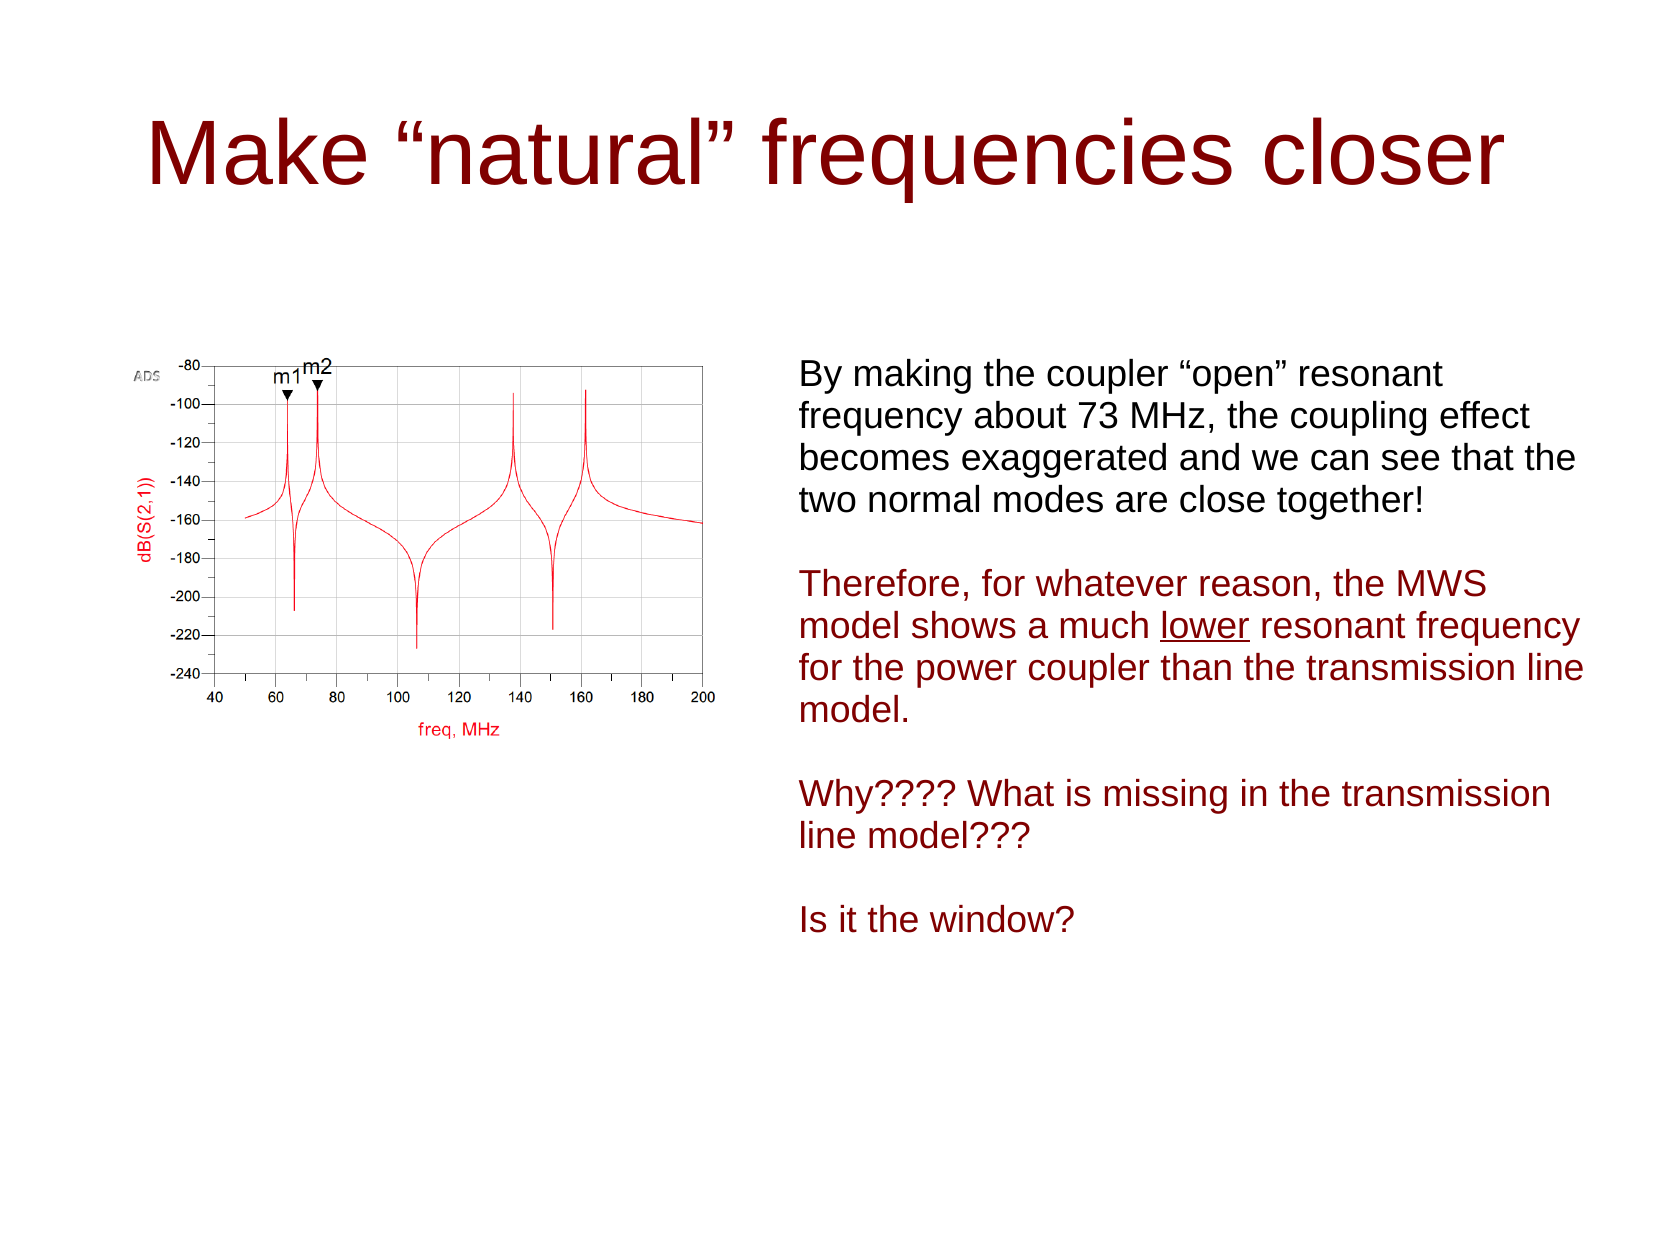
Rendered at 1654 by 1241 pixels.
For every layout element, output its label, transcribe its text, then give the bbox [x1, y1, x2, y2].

picture [123, 340, 724, 766]
title Make “natural” frequencies closer [82, 49, 1571, 257]
text_box By making the coupler “open” resonant frequency about 73 MHz, the coupling effect becomes exaggerated and we can see that the two normal modes are close together! Therefore, for whatever reason, the MWS model shows a much lower resonant frequency for the power coupler than the transmission line model. Why???? What is missing in the transmission line model??? Is it the window? [783, 345, 1606, 948]
